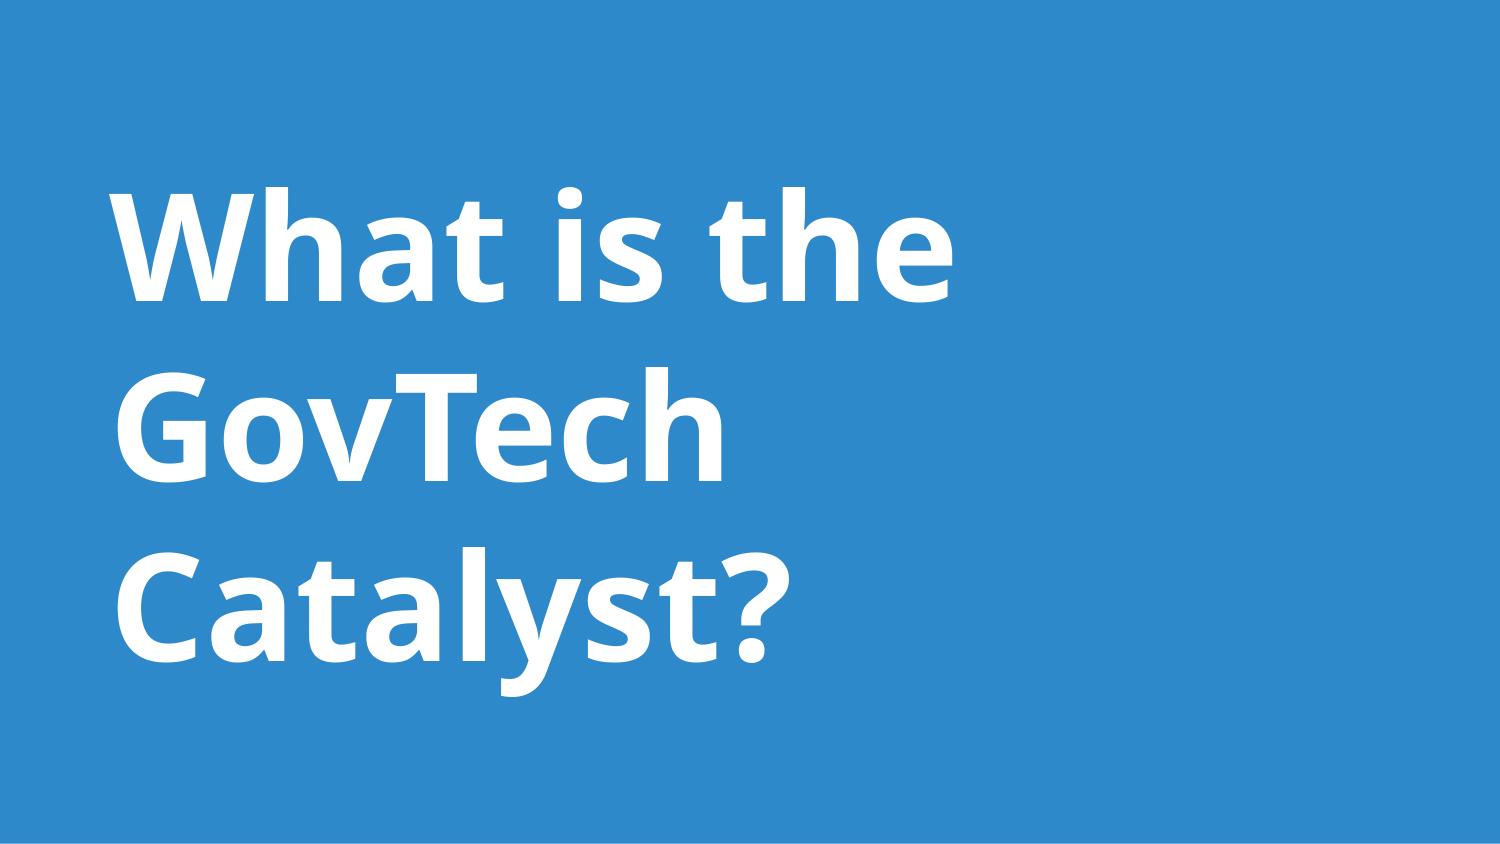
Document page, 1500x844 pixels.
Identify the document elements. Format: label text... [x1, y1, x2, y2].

text_box What is the GovTech Catalyst? [106, 78, 1442, 765]
